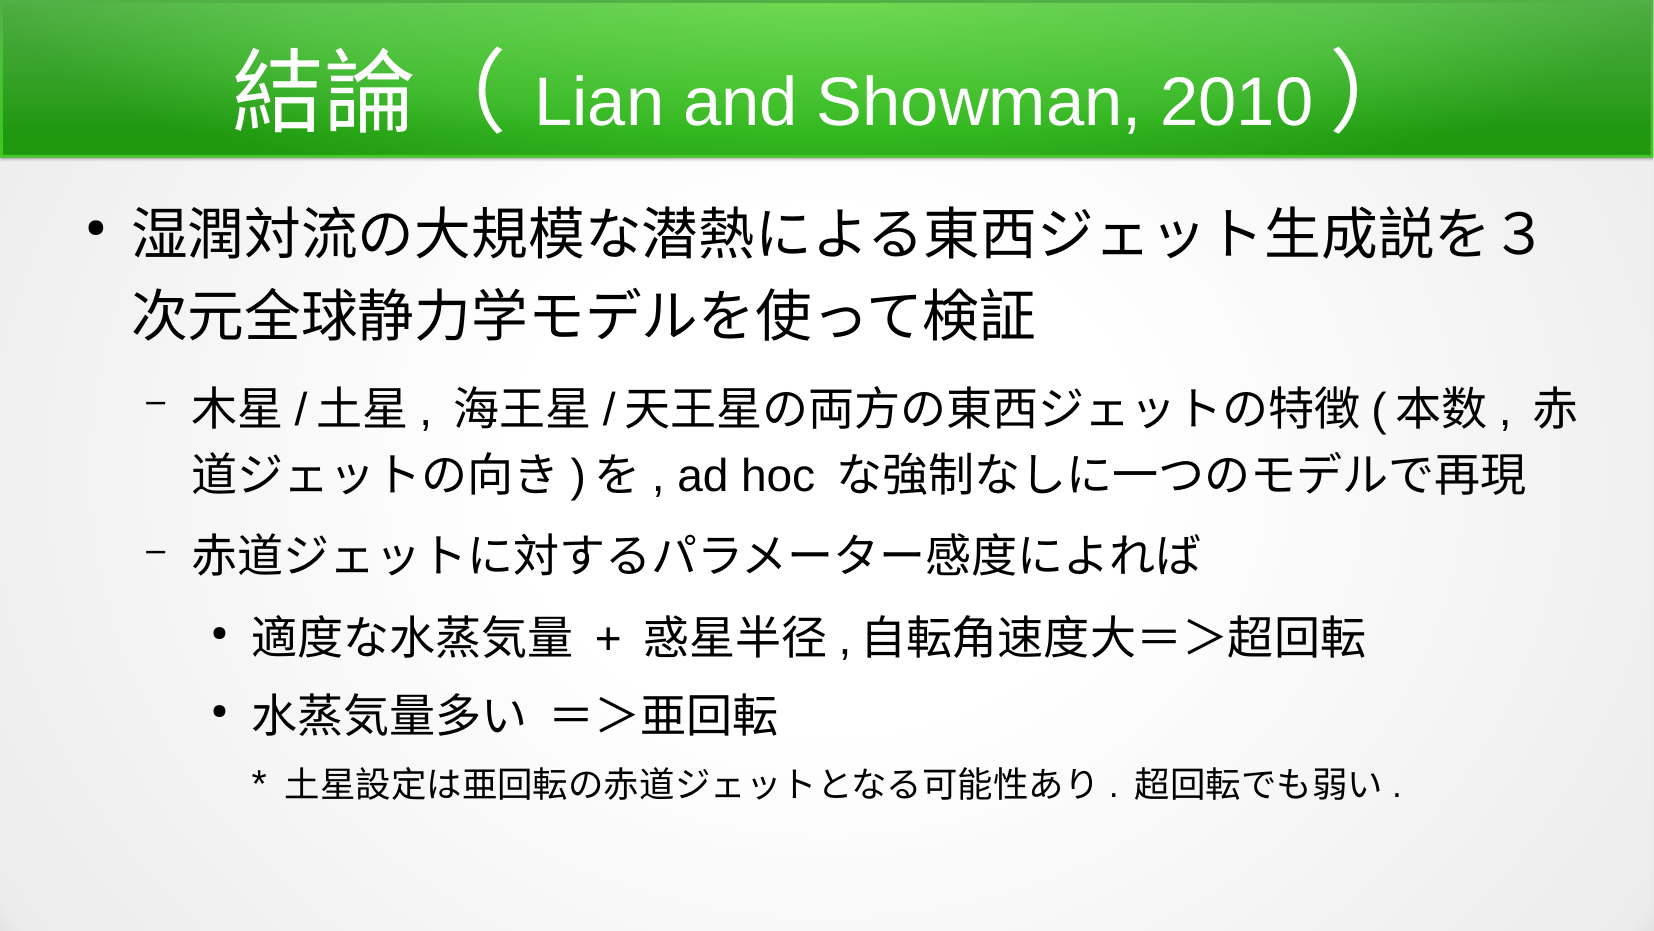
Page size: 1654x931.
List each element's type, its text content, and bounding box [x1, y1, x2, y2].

list 湿潤対流の大規模な潜熱による東西ジェット生成説を３次元全球静力学モデルを使って検証 木星/土星, 海王星/天王星の両方の東西ジェットの特徴(本数, 赤道ジェットの向き)を, ad hoc な強制なしに一つのモデルで再現 赤道ジェットに対するパラメーター感度によれば 適度な水蒸気量 + 惑星半径,自転角速度大＝＞超回転 水蒸気量多い ＝＞亜回転 * 土星設定は亜回転の赤道ジェットとなる可能性あり. 超回転でも弱い. [70, 188, 1583, 931]
title 結論（Lian and Showman, 2010） [82, 32, 1571, 140]
